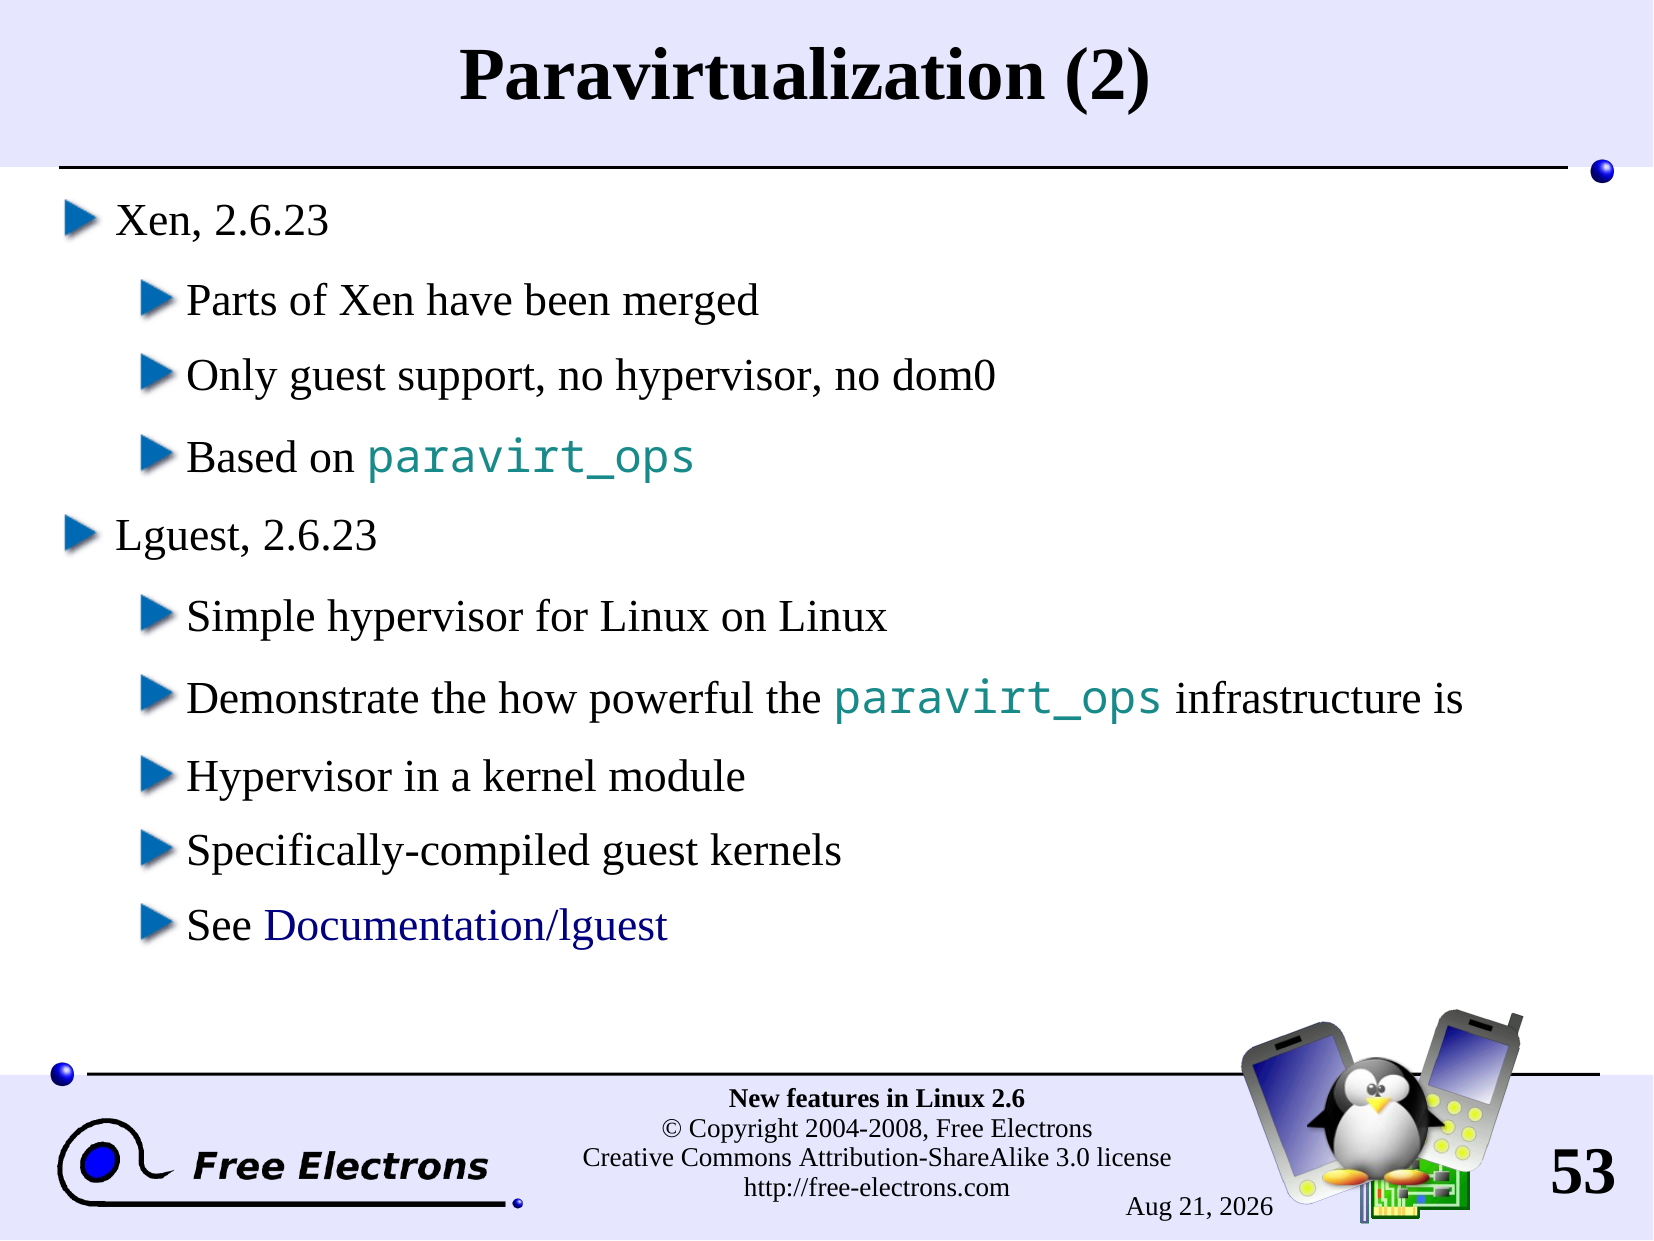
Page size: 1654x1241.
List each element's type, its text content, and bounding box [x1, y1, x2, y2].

picture [50, 1107, 527, 1216]
title Paravirtualization (2) [60, 25, 1551, 124]
list Xen, 2.6.23 Parts of Xen have been merged Only guest support, no hypervisor, no dom0 Based on paravirt_ops Lguest, 2.6.23 Simple hypervisor for Linux on Linux Demonstrate the how powerful the paravirt_ops infrastructure is Hypervisor in a kernel module Specifically-compiled guest kernels See Documentation/lguest [44, 194, 1610, 1045]
picture [1225, 1045, 1528, 1241]
